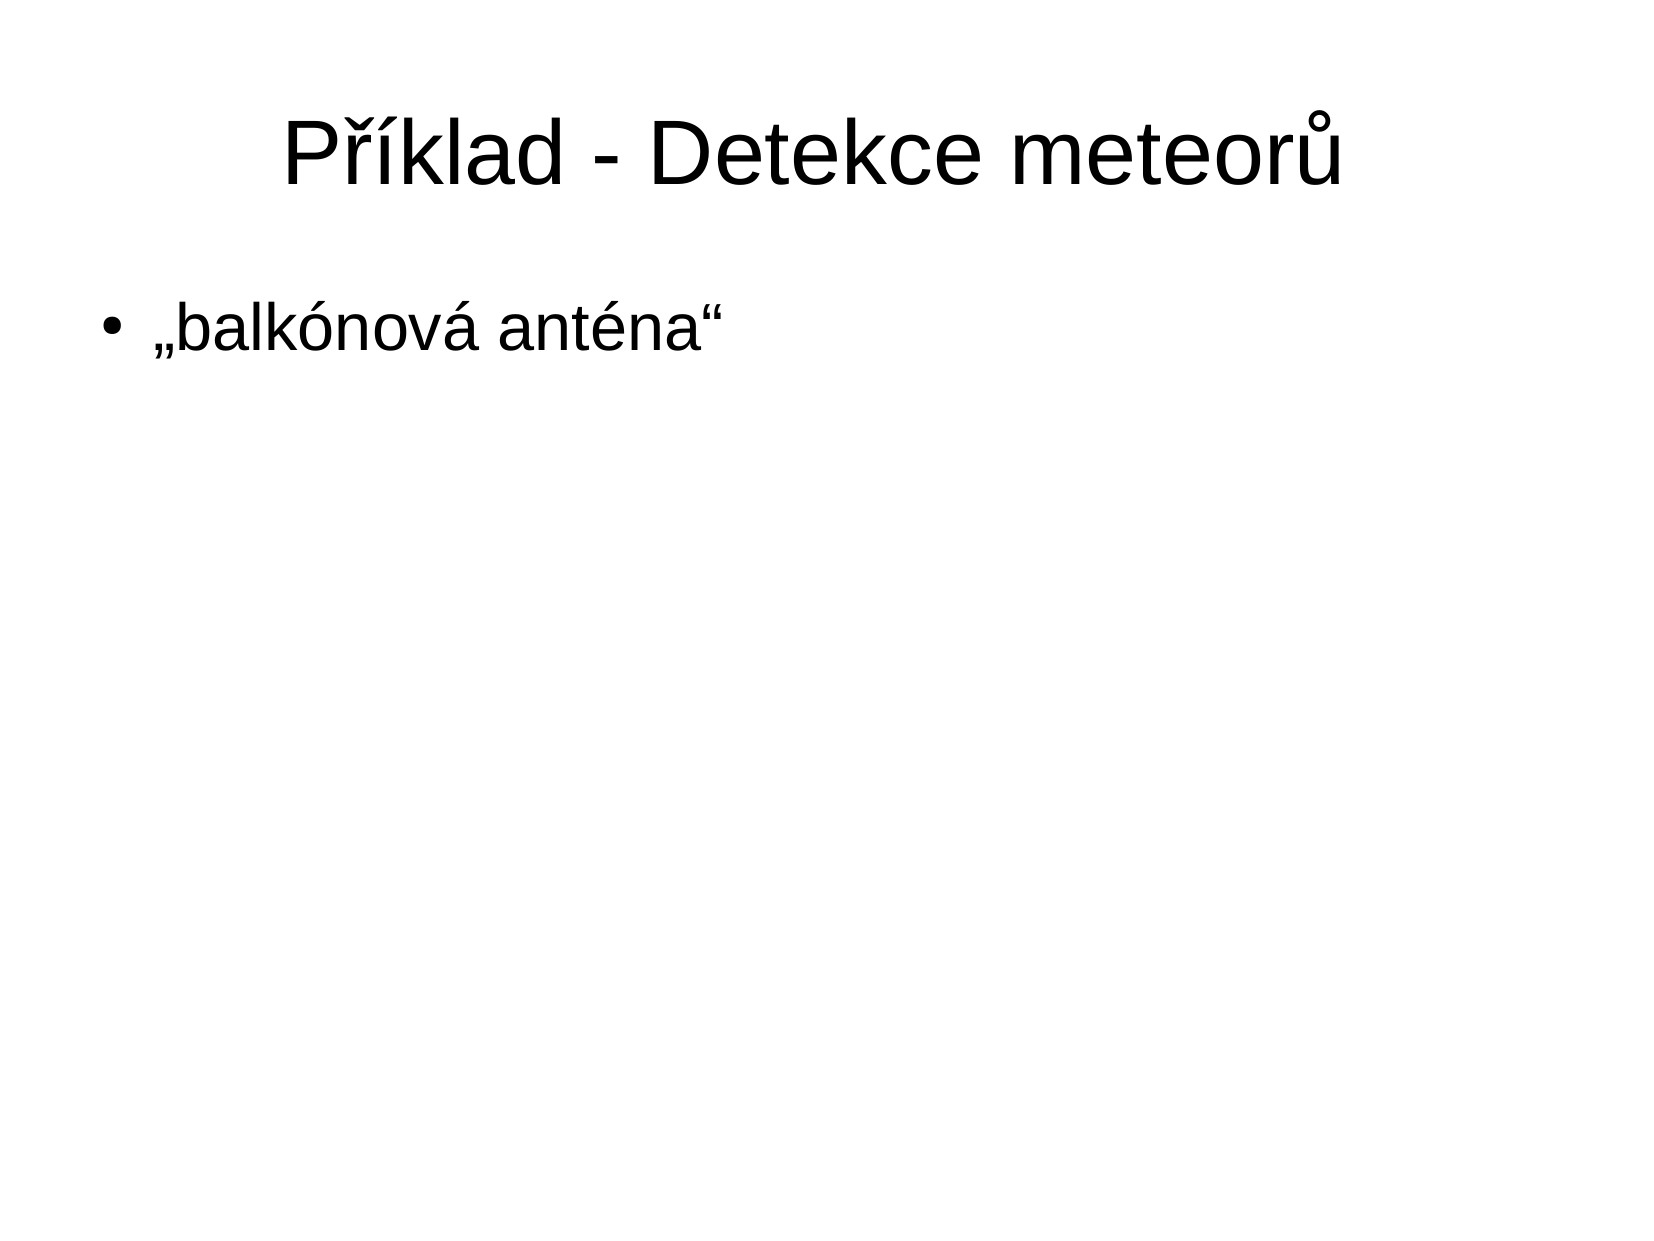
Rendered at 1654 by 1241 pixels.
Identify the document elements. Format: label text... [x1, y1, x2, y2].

list „balkónová anténa“ [82, 290, 1571, 1109]
title Příklad - Detekce meteorů [82, 49, 1571, 257]
